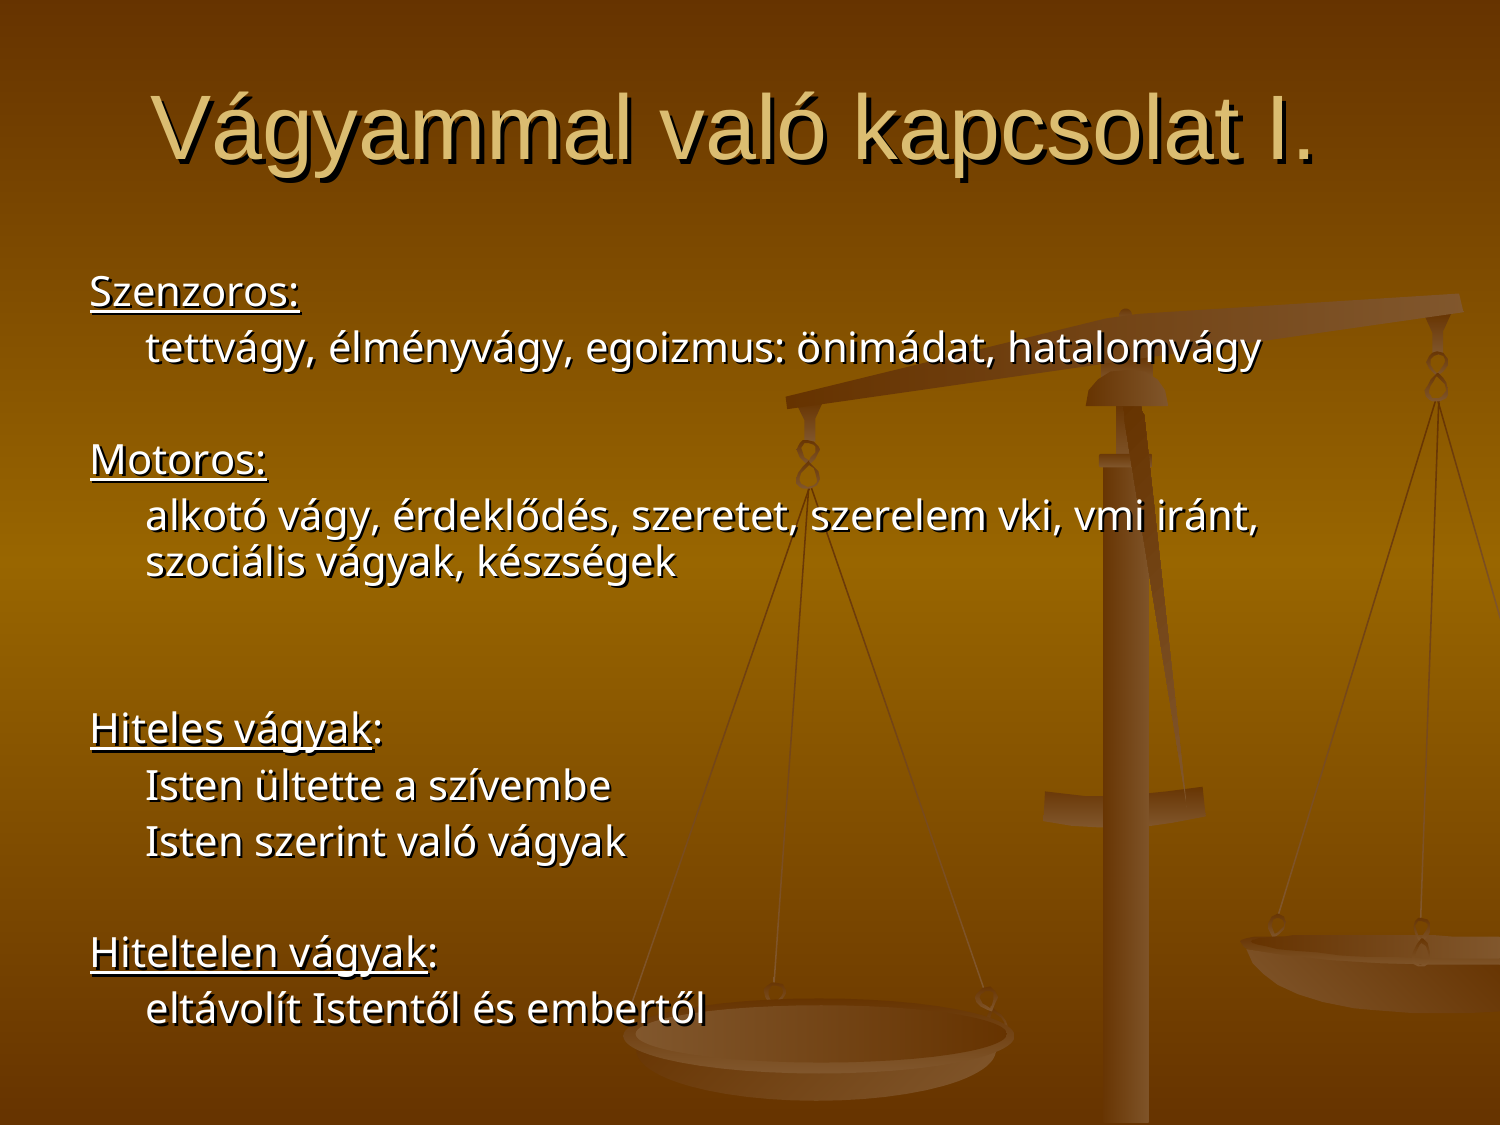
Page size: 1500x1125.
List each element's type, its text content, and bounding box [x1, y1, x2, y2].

list Szenzoros: tettvágy, élményvágy, egoizmus: önimádat, hatalomvágy Motoros: alkotó vágy, érdeklődés, szeretet, szerelem vki, vmi iránt, szociális vágyak, készségek Hiteles vágyak: Isten ültette a szívembe Isten szerint való vágyak Hiteltelen vágyak: eltávolít Istentől és embertől [75, 262, 1426, 1006]
title Vágyammal való kapcsolat I. [75, 45, 1426, 212]
